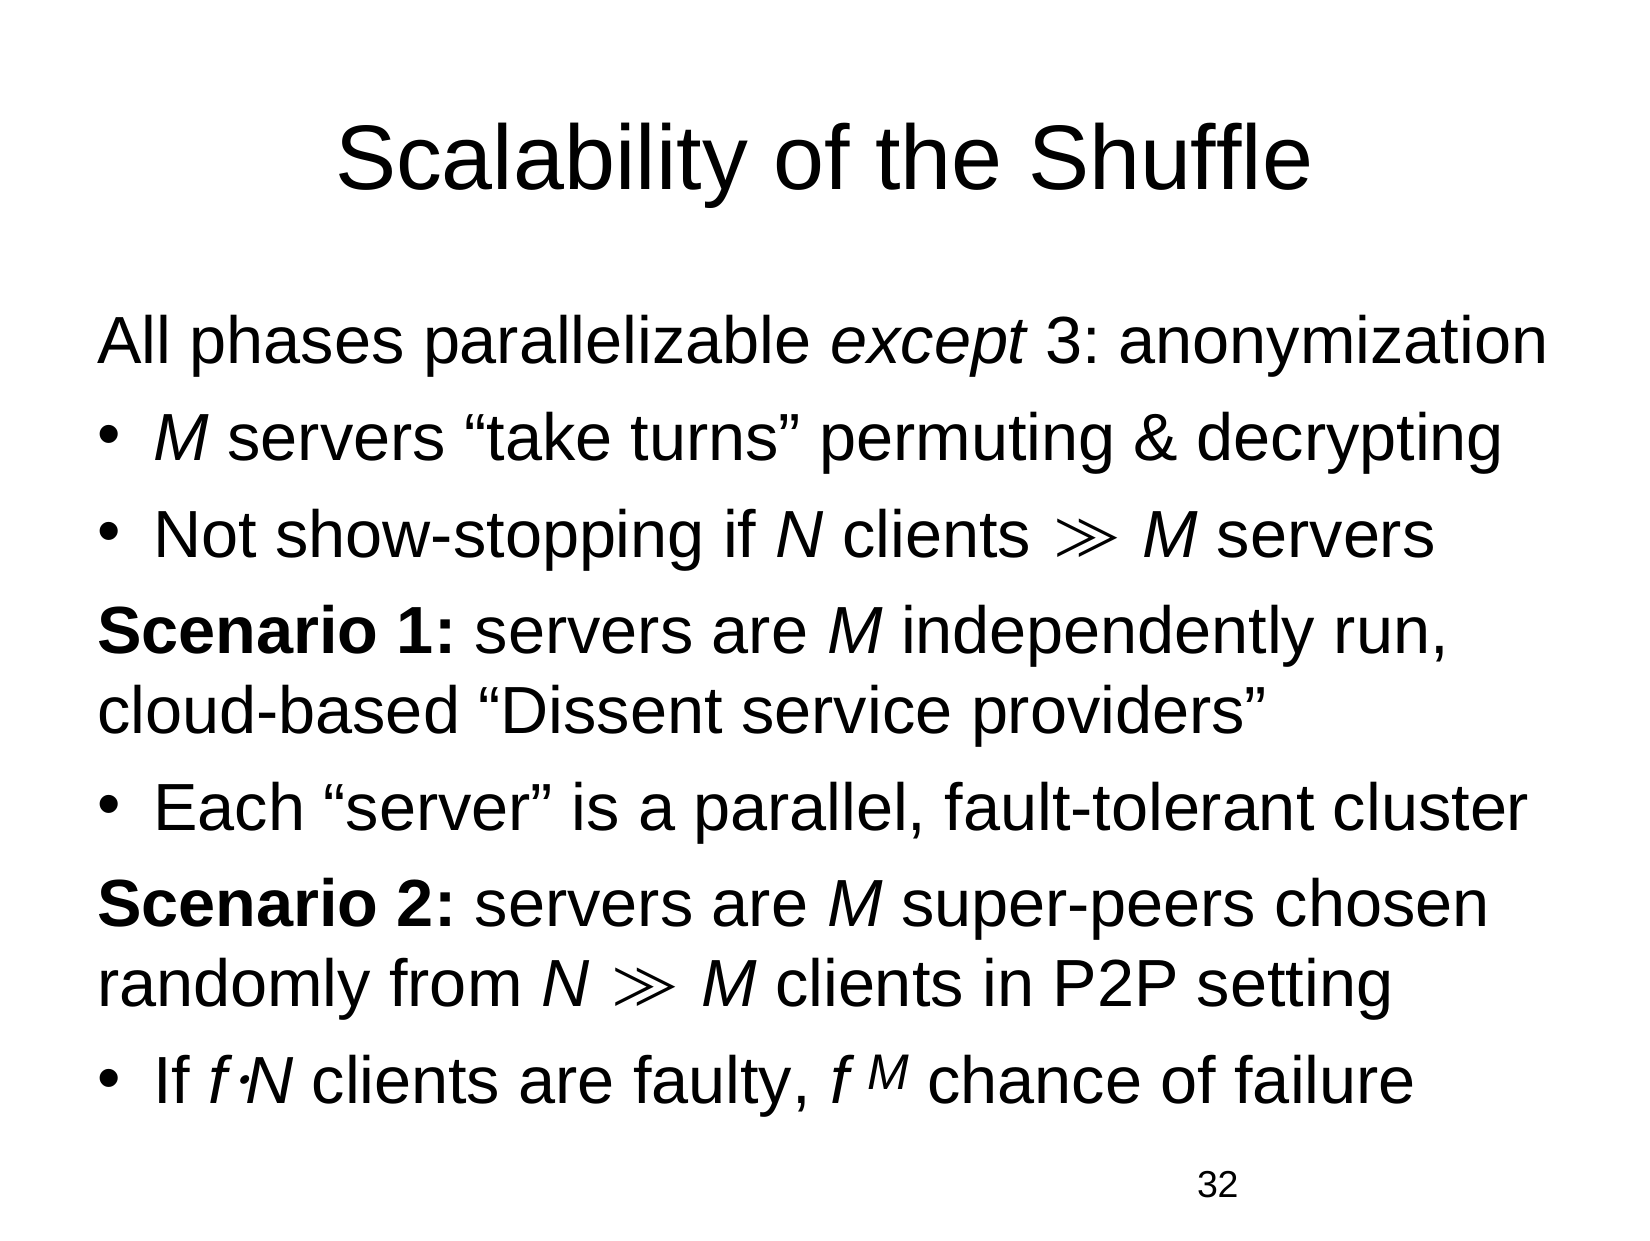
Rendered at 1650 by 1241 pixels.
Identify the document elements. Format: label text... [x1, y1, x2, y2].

title Scalability of the Shuffle [82, 49, 1568, 257]
list All phases parallelizable except 3: anonymization M servers “take turns” permuting & decrypting Not show-stopping if N clients ≫ M servers Scenario 1: servers are M independently run, cloud-based “Dissent service providers” Each “server” is a parallel, fault-tolerant cluster Scenario 2: servers are M super-peers chosen randomly from N ≫ M clients in P2P setting If fN clients are faulty, f M chance of failure [82, 289, 1568, 1125]
